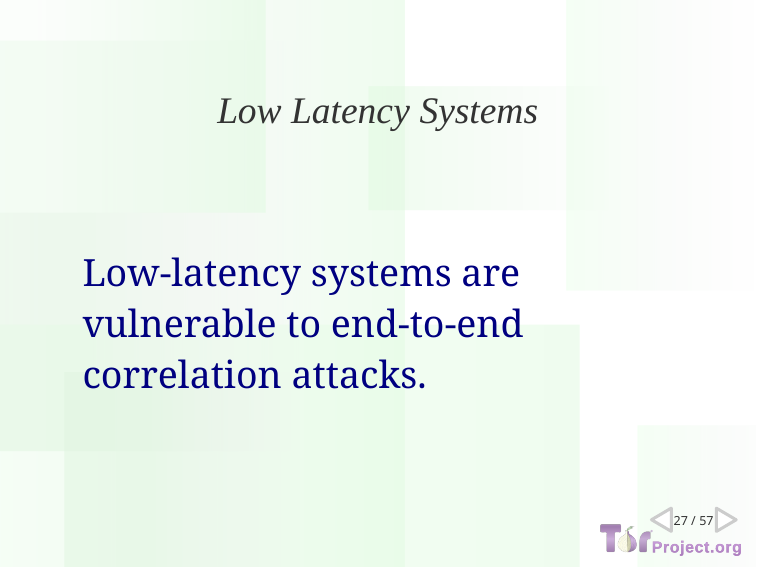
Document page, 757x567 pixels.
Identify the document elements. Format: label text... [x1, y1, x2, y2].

text_box Low-latency systems are vulnerable to end-to-end correlation attacks. [0, 138, 756, 508]
text_box Low Latency Systems [69, 82, 687, 138]
picture [0, 0, 757, 567]
